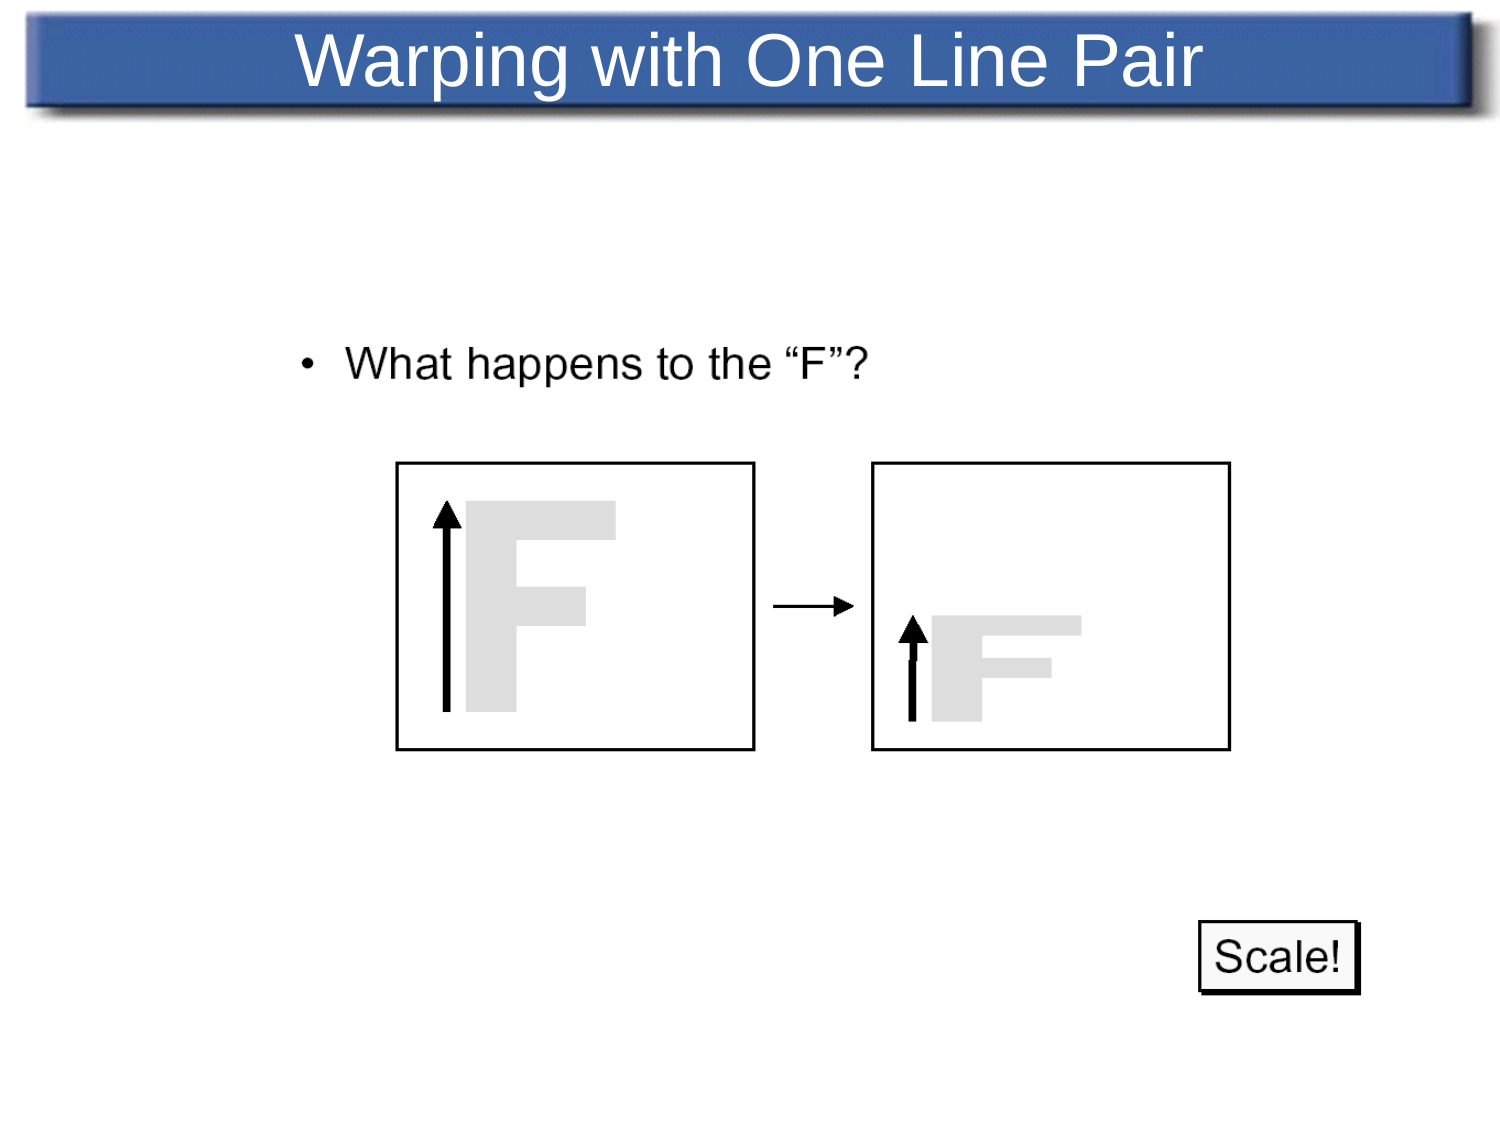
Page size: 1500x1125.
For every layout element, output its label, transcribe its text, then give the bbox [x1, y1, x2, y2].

picture [292, 330, 1371, 1007]
title Warping with One Line Pair [110, 3, 1389, 110]
picture [24, 9, 1500, 125]
